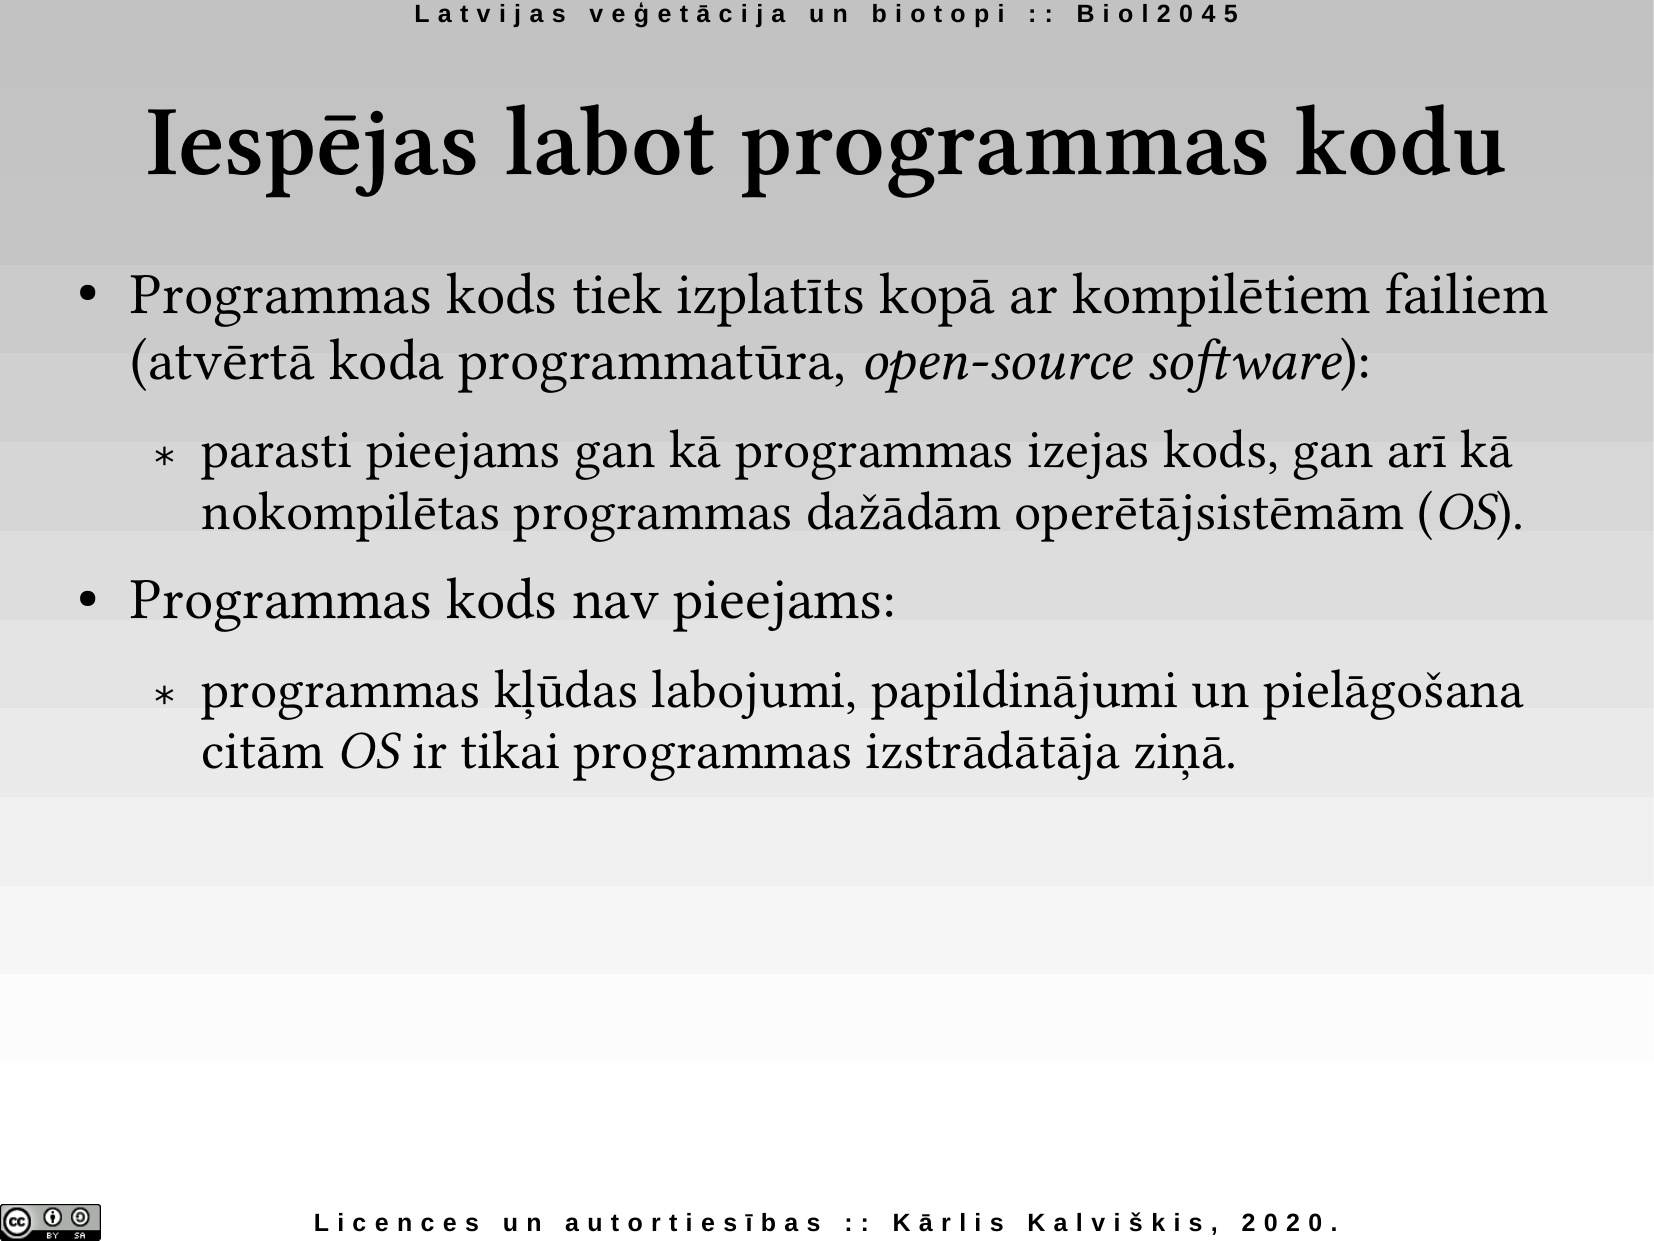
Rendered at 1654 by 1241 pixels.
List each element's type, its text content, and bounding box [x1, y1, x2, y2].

list Programmas kods tiek izplatīts kopā ar kompilētiem failiem (atvērtā koda programmatūra, open-source software): parasti pieejams gan kā programmas izejas kods, gan arī kā nokompilētas programmas dažādām operētājsistēmām (OS). Programmas kods nav pieejams: programmas kļūdas labojumi, papildinājumi un pielāgošana citām OS ir tikai programmas izstrādātāja ziņā. [59, 261, 1596, 783]
title Iespējas labot programmas kodu [59, 37, 1596, 246]
picture [0, 0, 1654, 1241]
